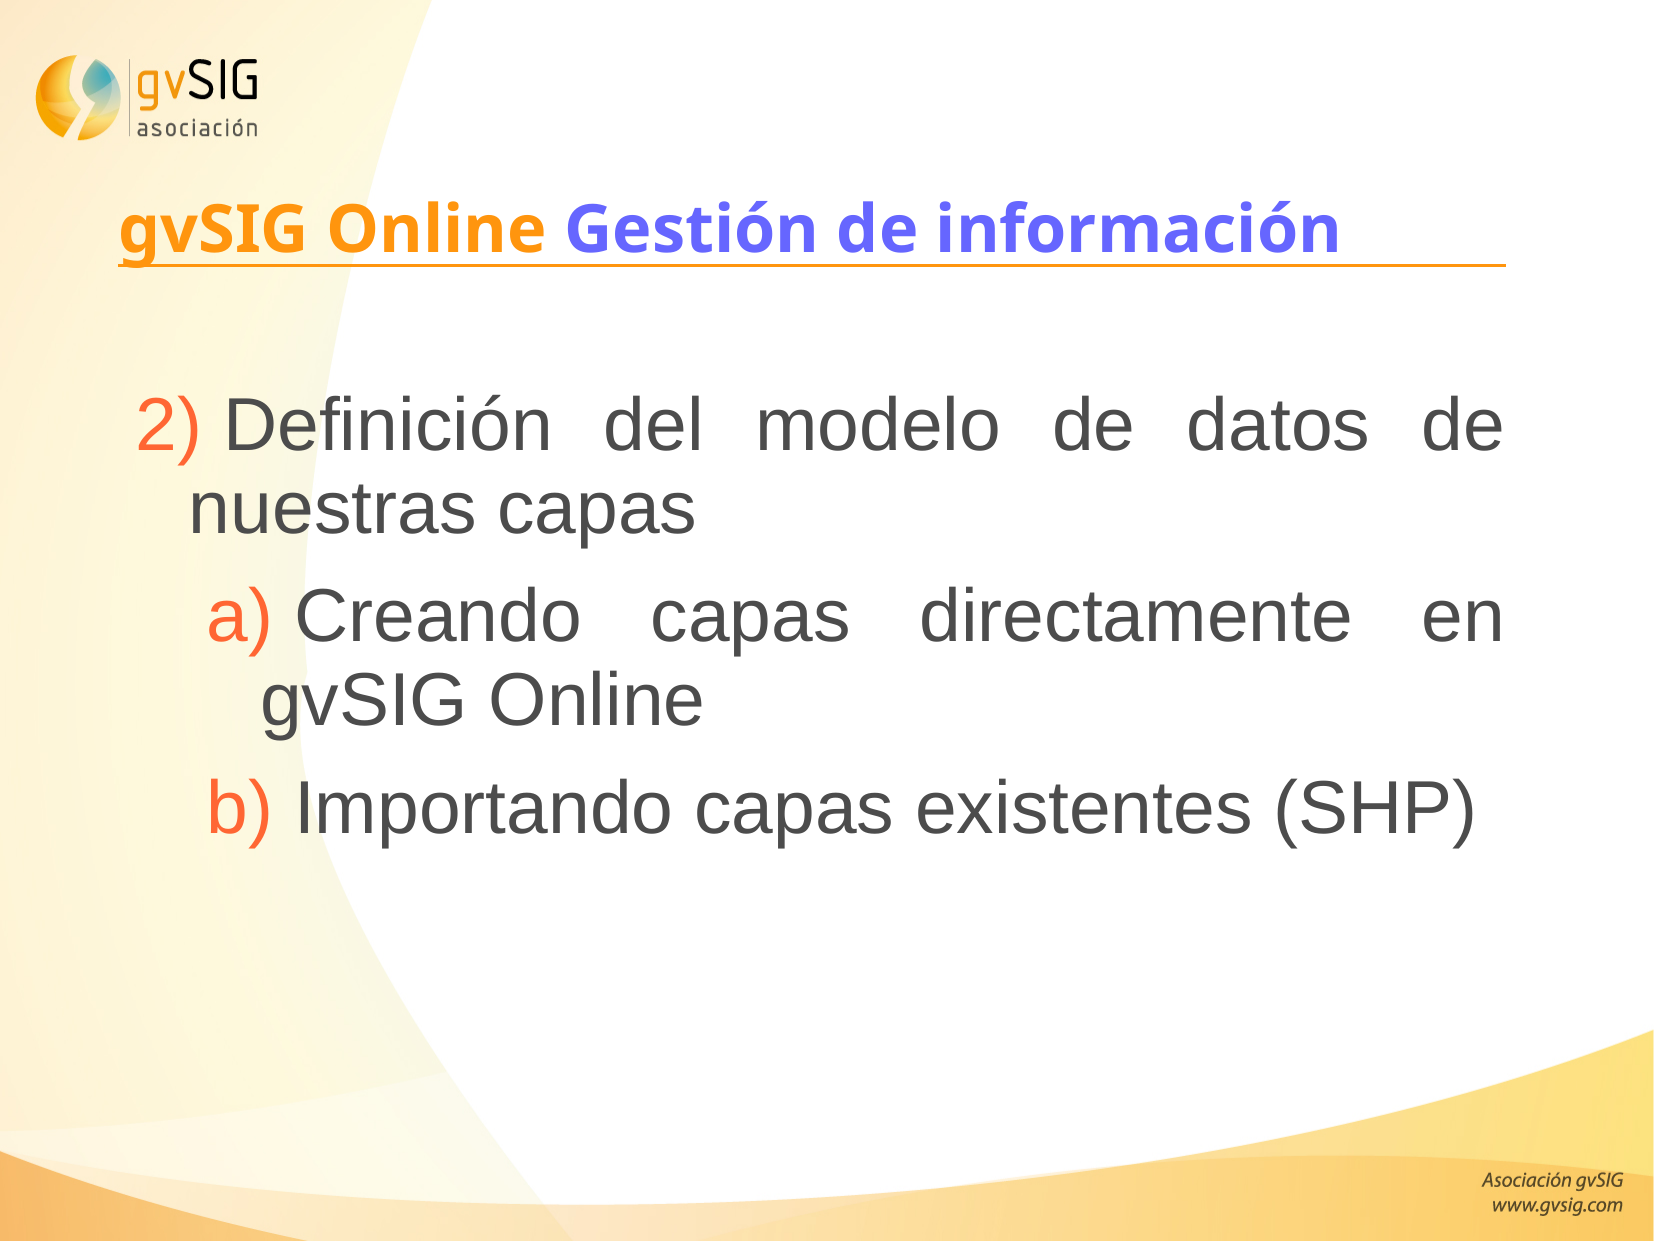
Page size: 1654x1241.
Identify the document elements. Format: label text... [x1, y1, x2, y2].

list Definición del modelo de datos de nuestras capas Creando capas directamente en gvSIG Online Importando capas existentes (SHP) [118, 301, 1506, 1124]
title gvSIG Online Gestión de información [118, 177, 1607, 276]
picture [0, 0, 1654, 1241]
